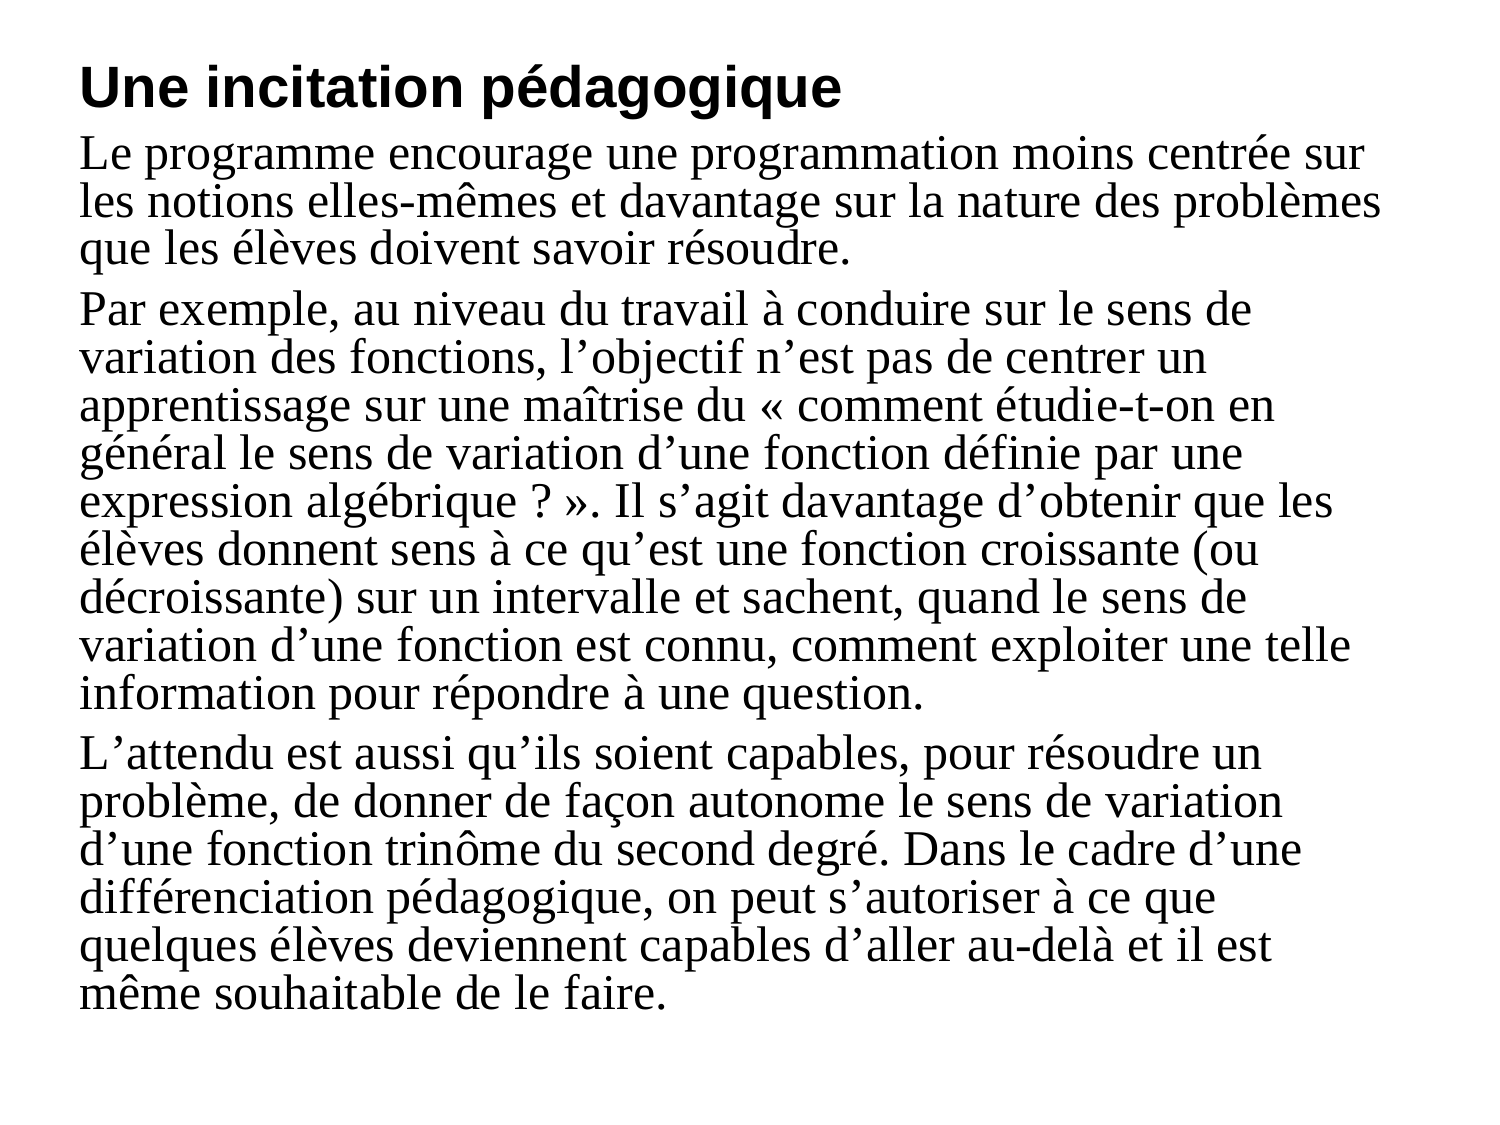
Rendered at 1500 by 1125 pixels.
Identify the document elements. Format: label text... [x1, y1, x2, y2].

list Une incitation pédagogique Le programme encourage une programmation moins centrée sur les notions elles-mêmes et davantage sur la nature des problèmes que les élèves doivent savoir résoudre. Par exemple, au niveau du travail à conduire sur le sens de variation des fonctions, l’objectif n’est pas de centrer un apprentissage sur une maîtrise du « comment étudie-t-on en général le sens de variation d’une fonction définie par une expression algébrique ? ». Il s’agit davantage d’obtenir que les élèves donnent sens à ce qu’est une fonction croissante (ou décroissante) sur un intervalle et sachent, quand le sens de variation d’une fonction est connu, comment exploiter une telle information pour répondre à une question. L’attendu est aussi qu’ils soient capables, pour résoudre un problème, de donner de façon autonome le sens de variation d’une fonction trinôme du second degré. Dans le cadre d’une différenciation pédagogique, on peut s’autoriser à ce que quelques élèves deviennent capables d’aller au-delà et il est même souhaitable de le faire. [64, 54, 1415, 1088]
